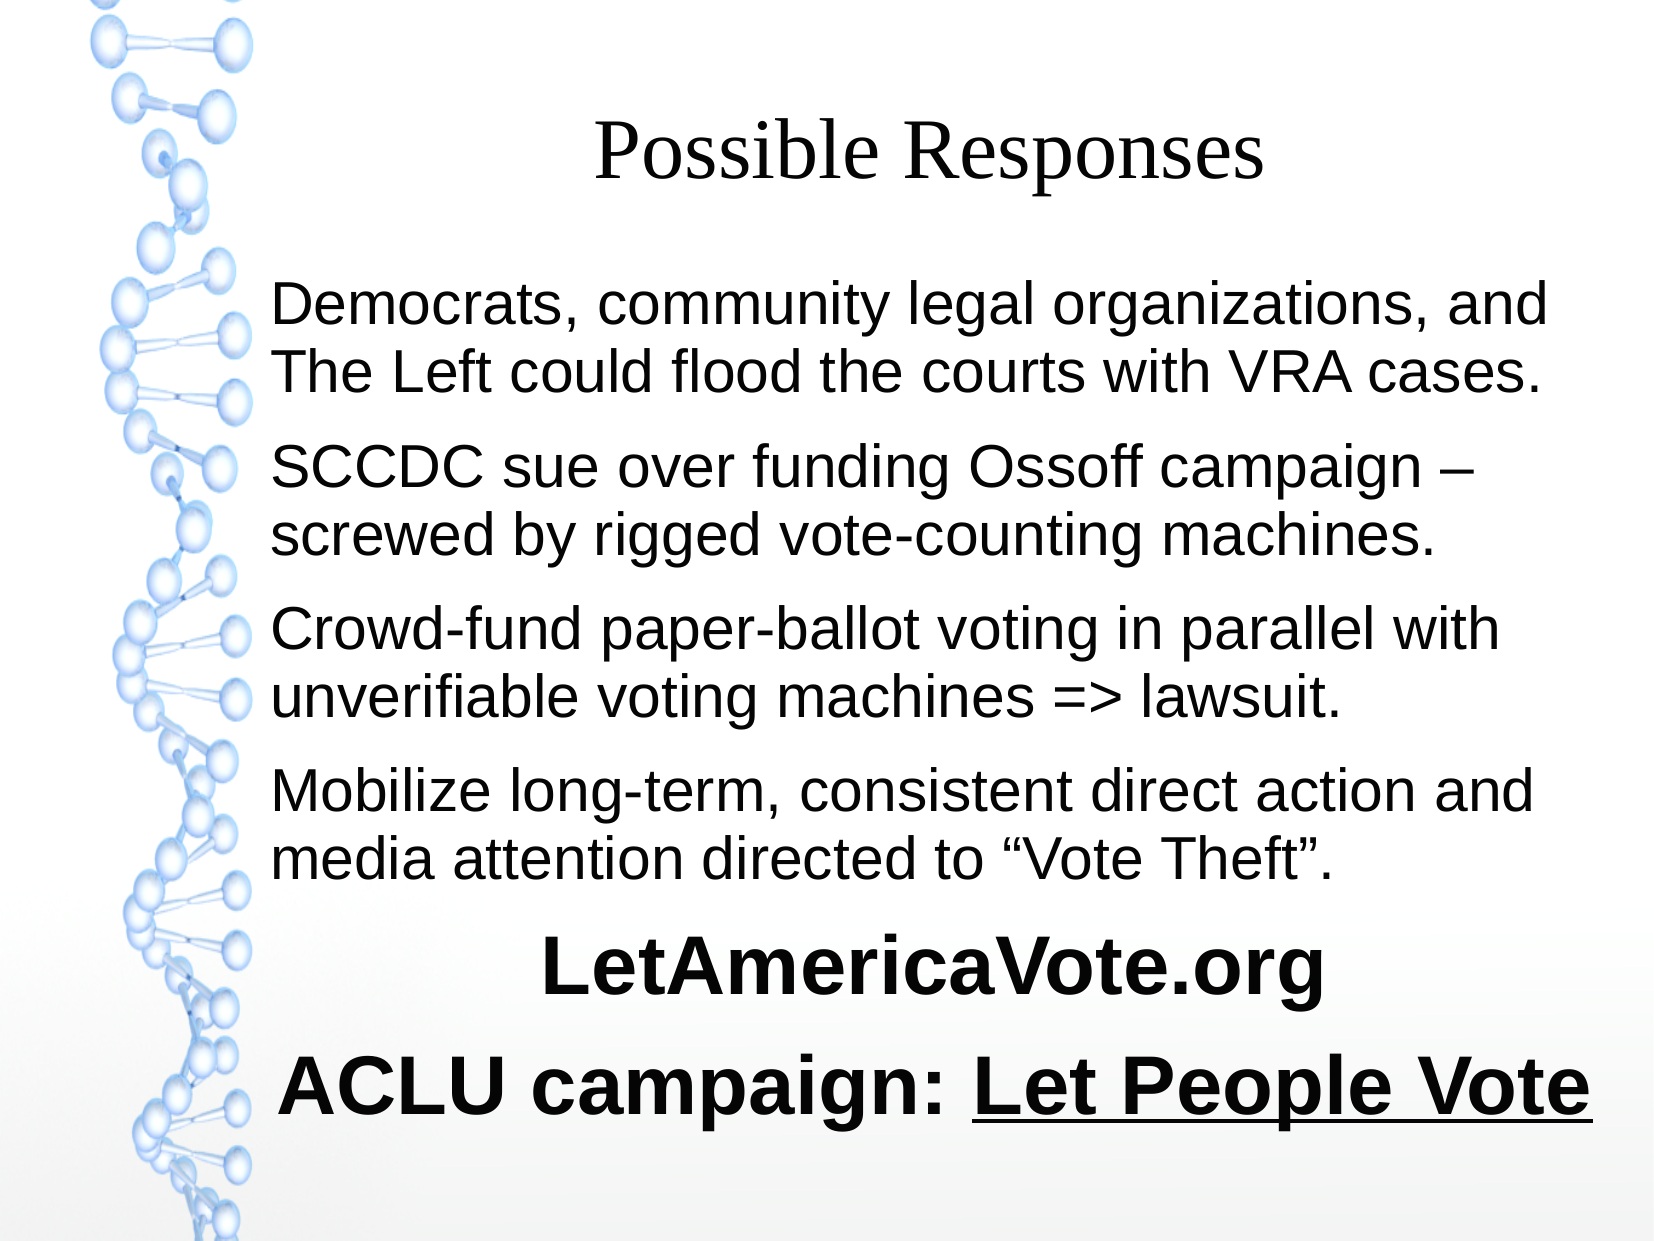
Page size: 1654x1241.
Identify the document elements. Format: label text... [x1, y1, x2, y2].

picture [0, 0, 1654, 1241]
list Democrats, community legal organizations, and The Left could flood the courts with VRA cases. SCCDC sue over funding Ossoff campaign – screwed by rigged vote-counting machines. Crowd-fund paper-ballot voting in parallel with unverifiable voting machines => lawsuit. Mobilize long-term, consistent direct action and media attention directed to “Vote Theft”. LetAmericaVote.org ACLU campaign: Let People Vote [270, 270, 1599, 1171]
title Possible Responses [265, 47, 1595, 252]
